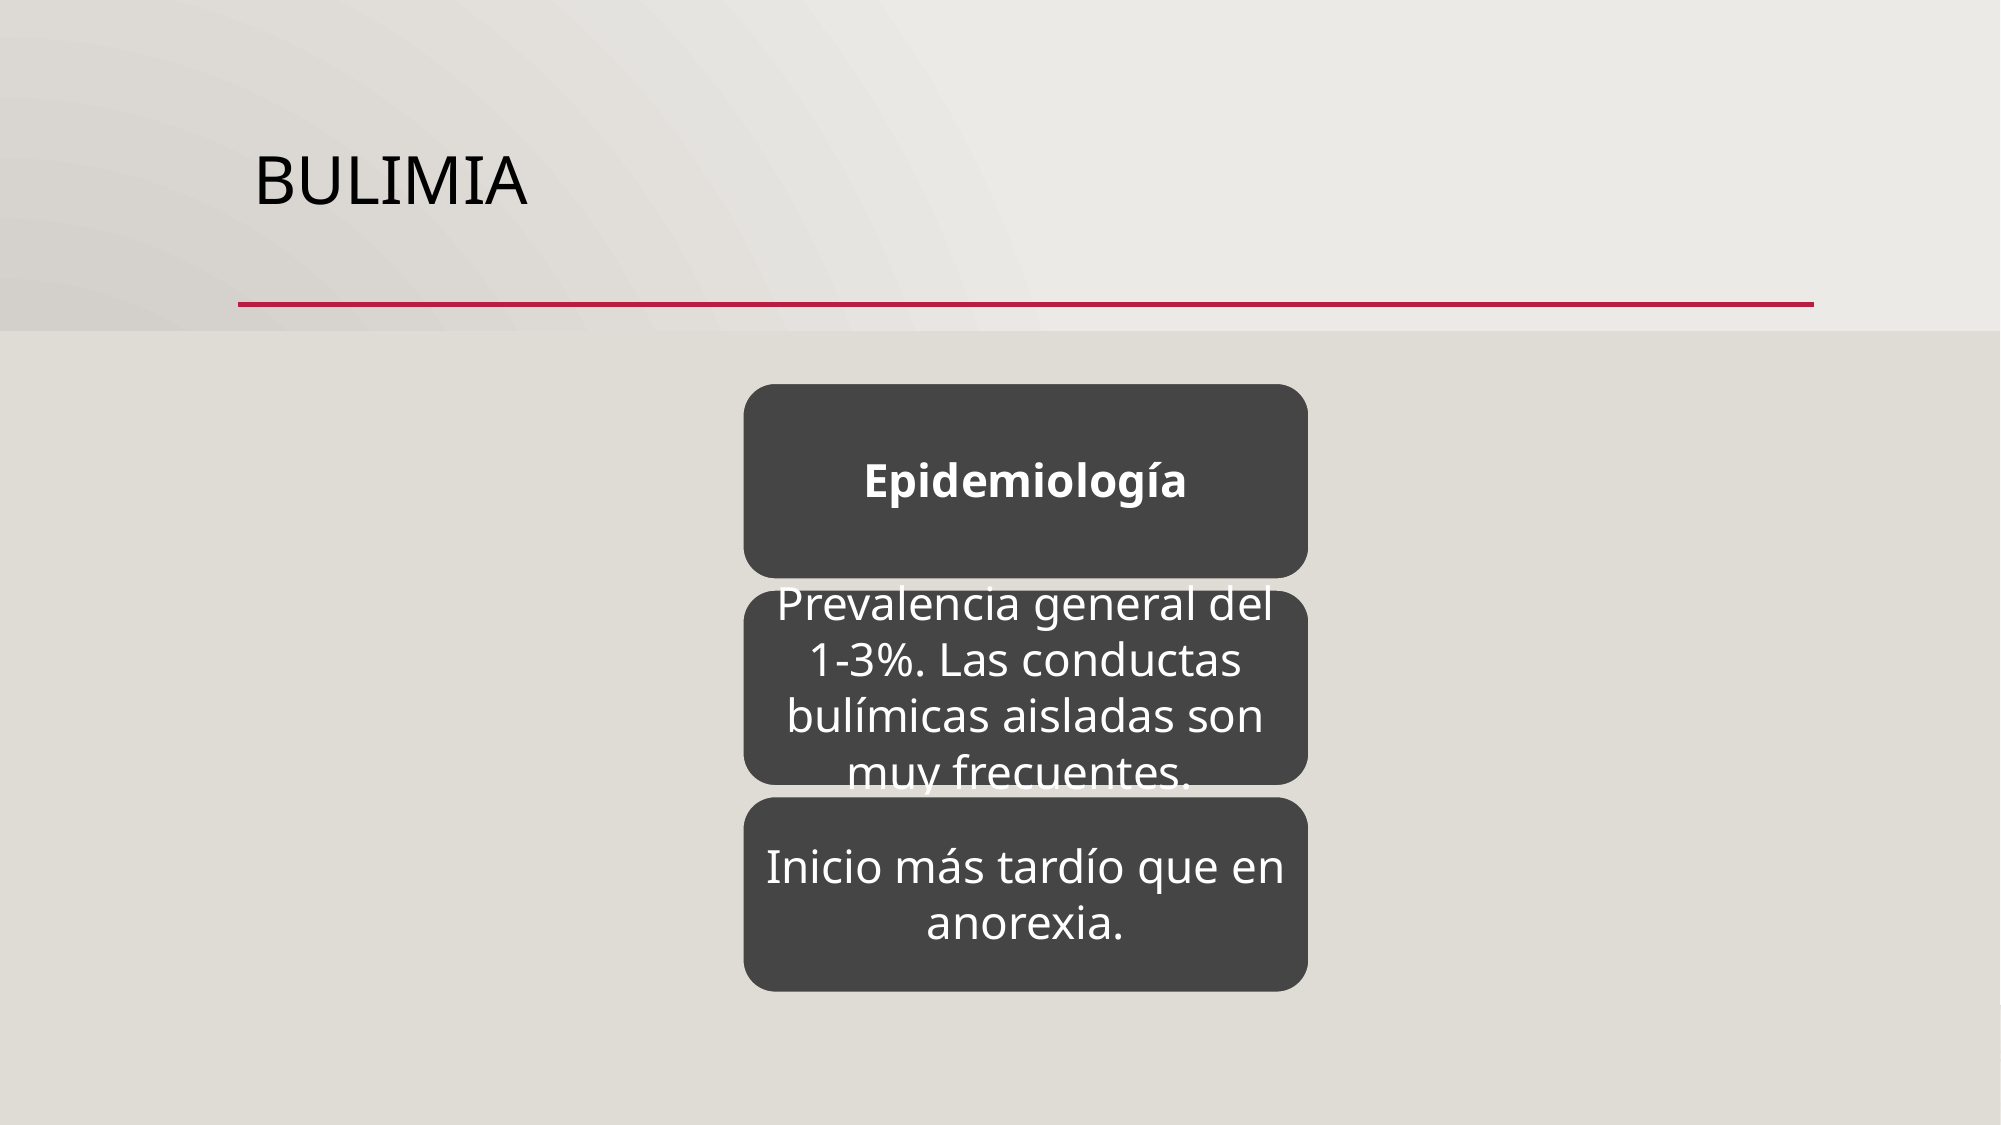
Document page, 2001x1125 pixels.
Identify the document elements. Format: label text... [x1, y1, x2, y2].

text_box Prevalencia general del 1-3%. Las conductas bulímicas aisladas son muy frecuentes. [742, 589, 1310, 787]
text_box Inicio más tardío que en anorexia. [742, 796, 1310, 993]
text_box Epidemiología [742, 382, 1310, 580]
text_box [0, 0, 2000, 1125]
title BULIMIA [238, 131, 1814, 302]
